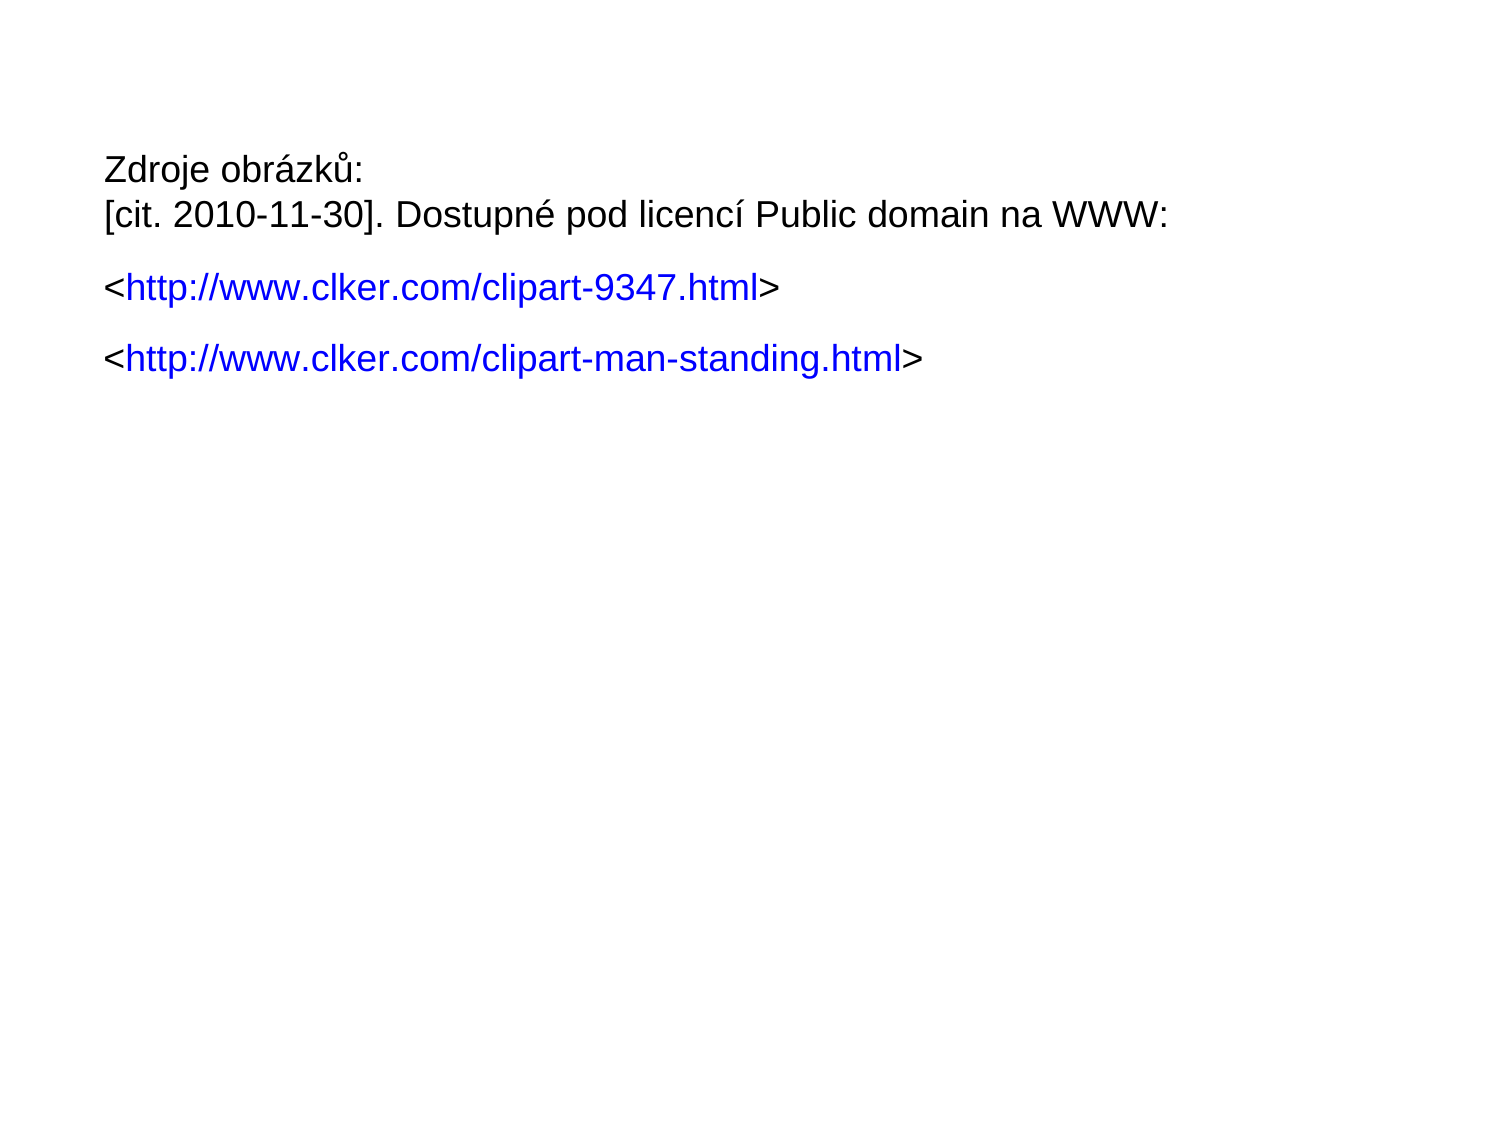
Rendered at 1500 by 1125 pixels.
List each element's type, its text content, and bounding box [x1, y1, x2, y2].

text_box Zdroje obrázků: [cit. 2010-11-30]. Dostupné pod licencí Public domain na WWW: [89, 137, 1185, 243]
text_box <http://www.clker.com/clipart-man-standing.html> [88, 326, 975, 387]
text_box <http://www.clker.com/clipart-9347.html> [88, 255, 806, 316]
